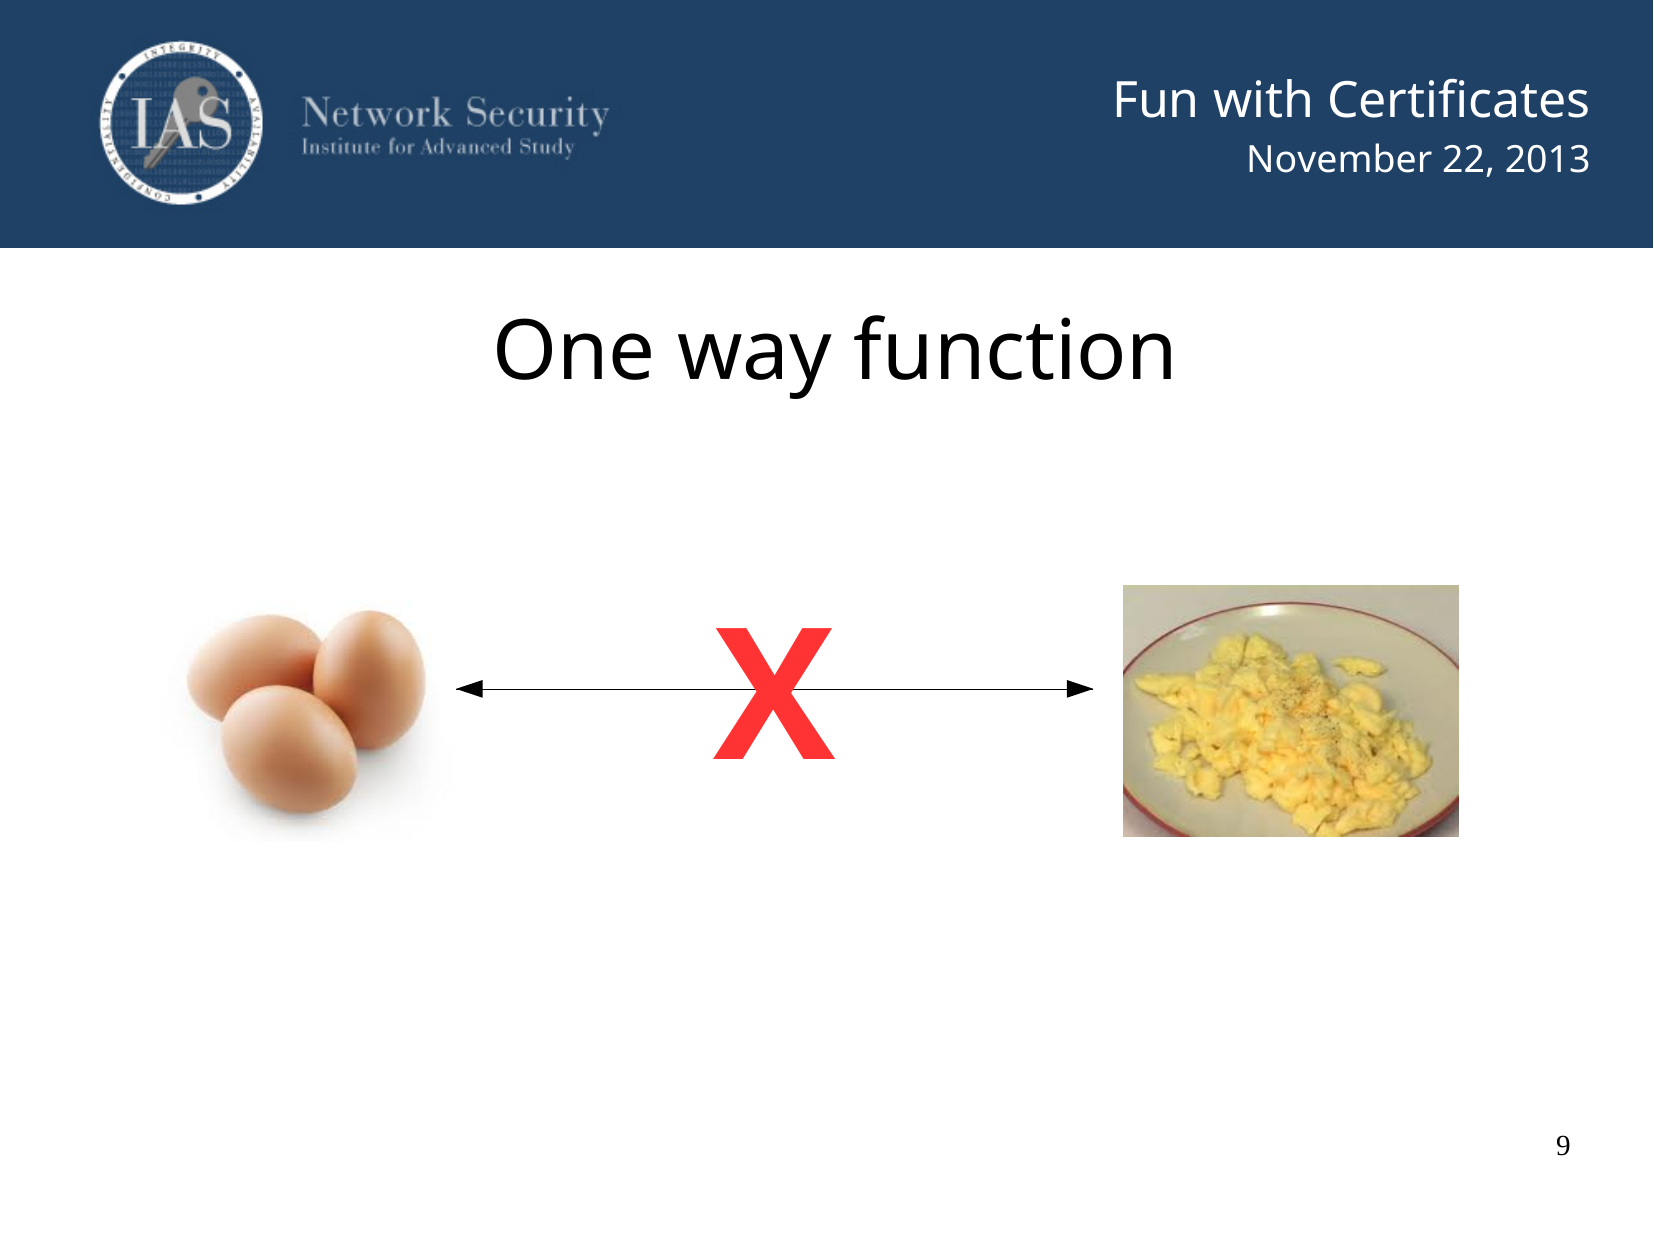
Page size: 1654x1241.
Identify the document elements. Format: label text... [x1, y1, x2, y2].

picture [0, 0, 1653, 248]
picture [142, 581, 467, 842]
picture [1123, 585, 1459, 837]
list One way function [82, 290, 1571, 1088]
